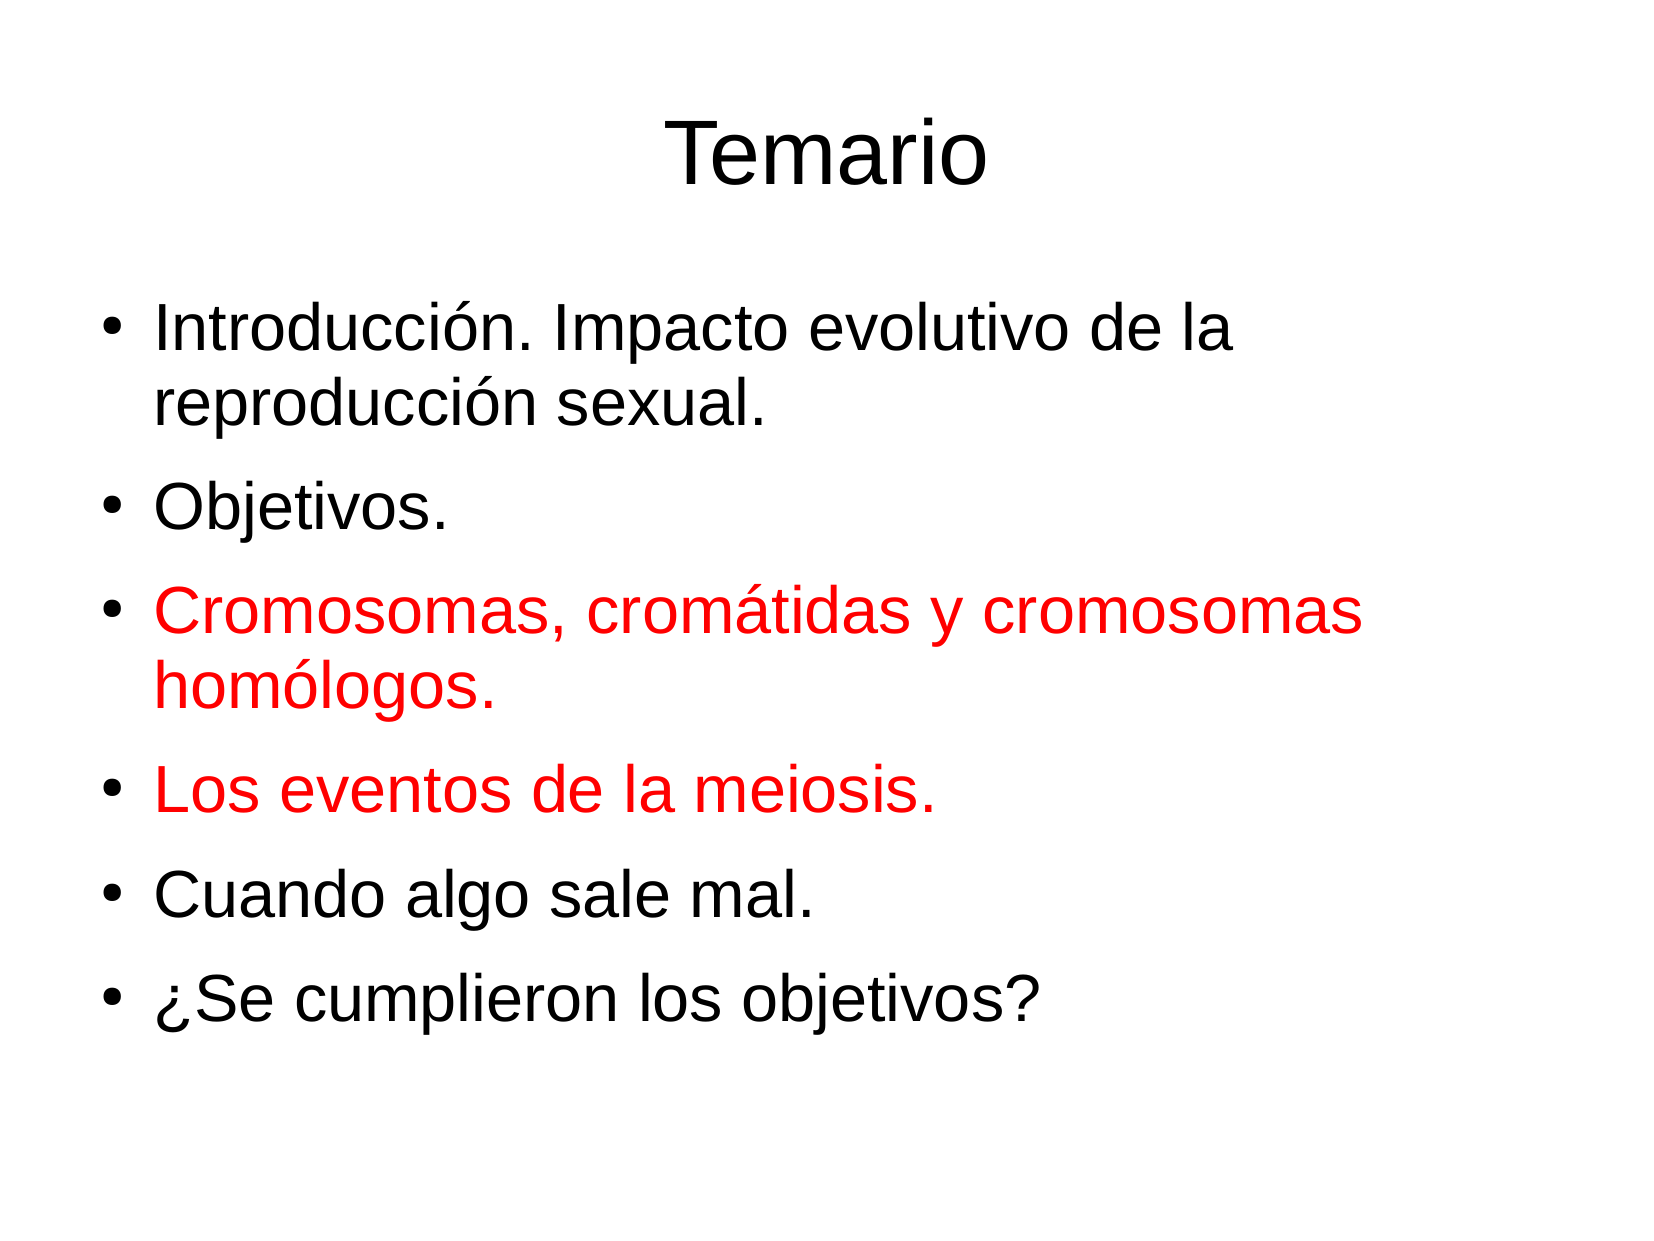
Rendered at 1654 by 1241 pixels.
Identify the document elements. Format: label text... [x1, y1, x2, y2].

title Temario [82, 49, 1571, 257]
list Introducción. Impacto evolutivo de la reproducción sexual. Objetivos. Cromosomas, cromátidas y cromosomas homólogos. Los eventos de la meiosis. Cuando algo sale mal. ¿Se cumplieron los objetivos? [82, 290, 1571, 1109]
